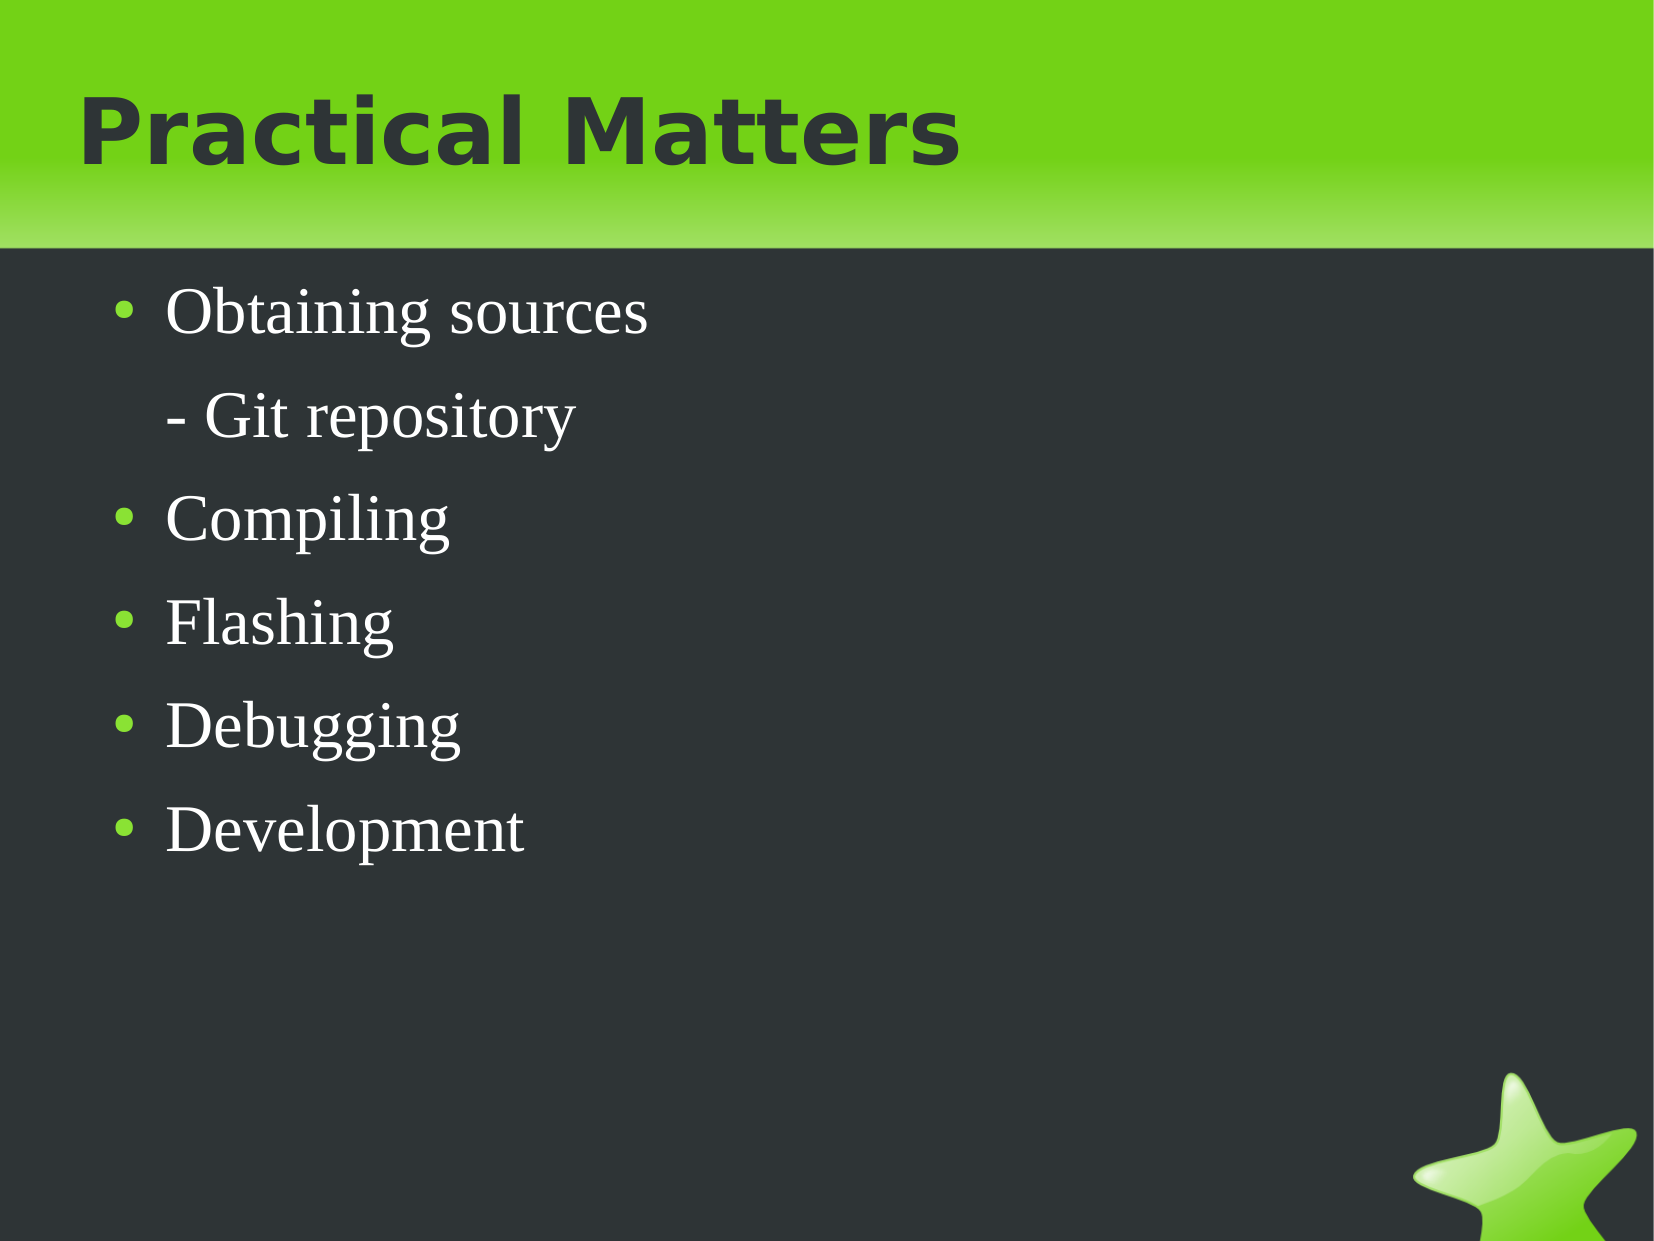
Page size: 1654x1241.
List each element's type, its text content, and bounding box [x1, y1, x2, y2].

list Obtaining sources - Git repository Compiling Flashing Debugging Development [76, 274, 1565, 1093]
picture [0, 0, 1654, 1241]
title Practical Matters [76, 29, 1565, 237]
